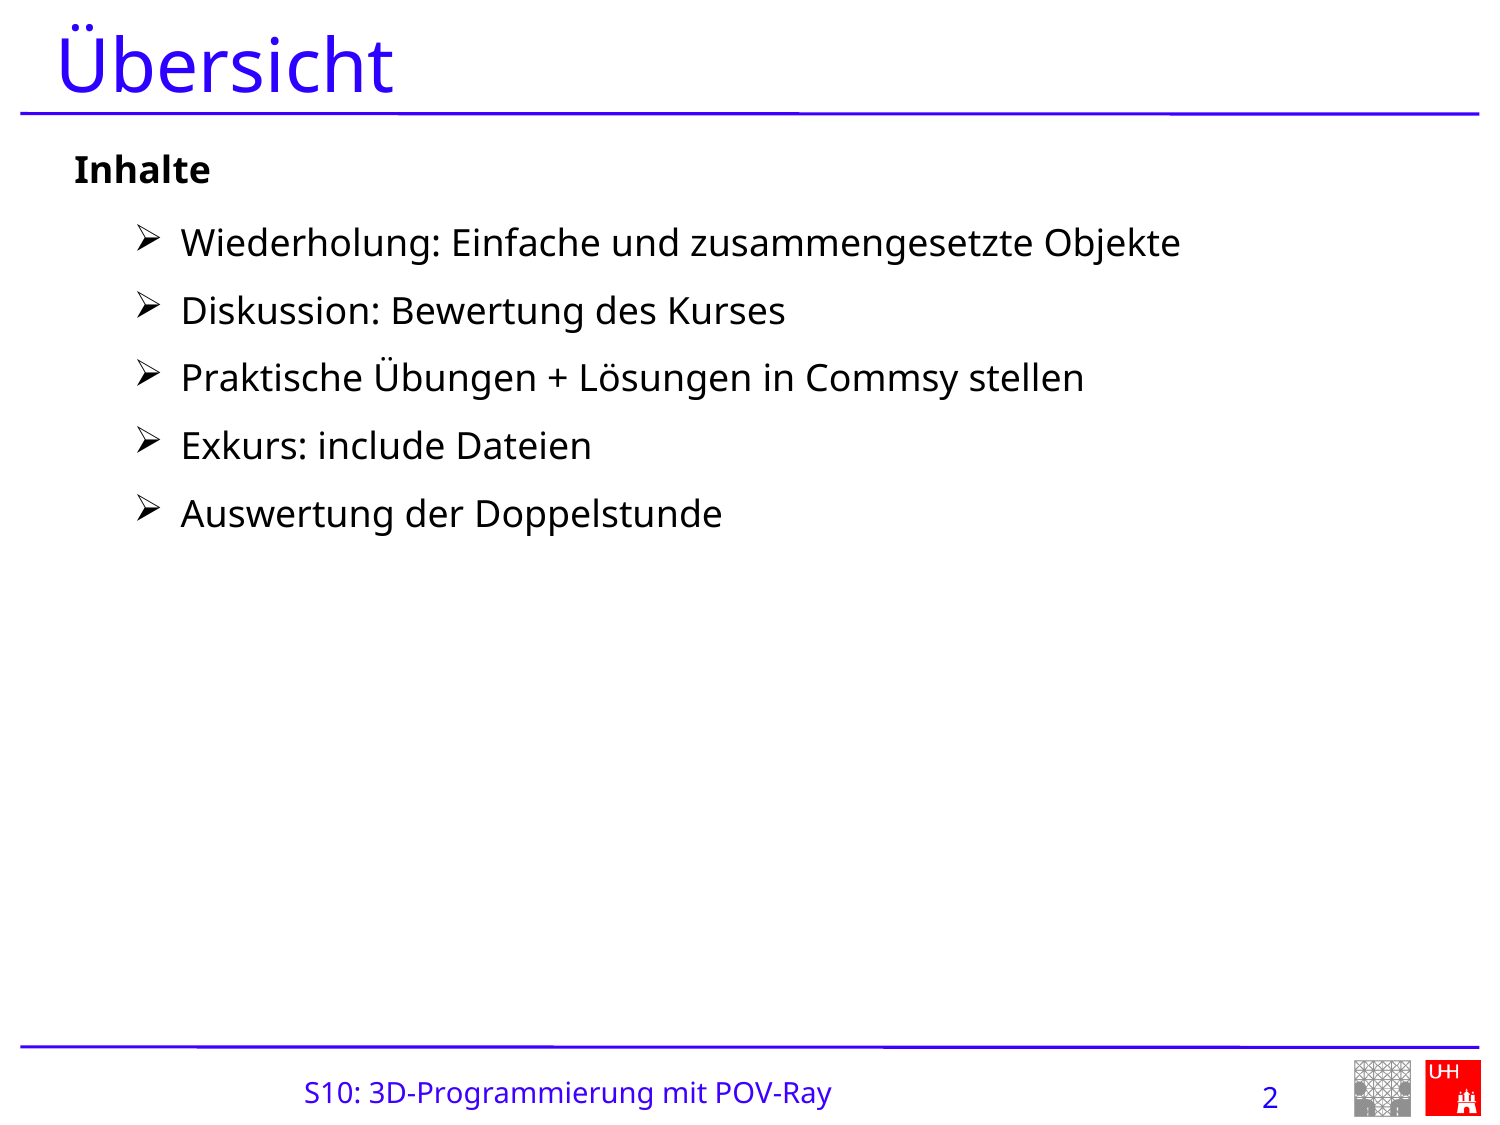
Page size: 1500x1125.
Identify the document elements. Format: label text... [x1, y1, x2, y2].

list Wiederholung: Einfache und zusammengesetzte Objekte Diskussion: Bewertung des Kurses Praktische Übungen + Lösungen in Commsy stellen Exkurs: include Dateien Auswertung der Doppelstunde [52, 148, 1471, 819]
picture [1352, 1058, 1414, 1119]
picture [1422, 1058, 1483, 1119]
text_box Inhalte [53, 135, 260, 204]
title Übersicht [29, 10, 1152, 116]
